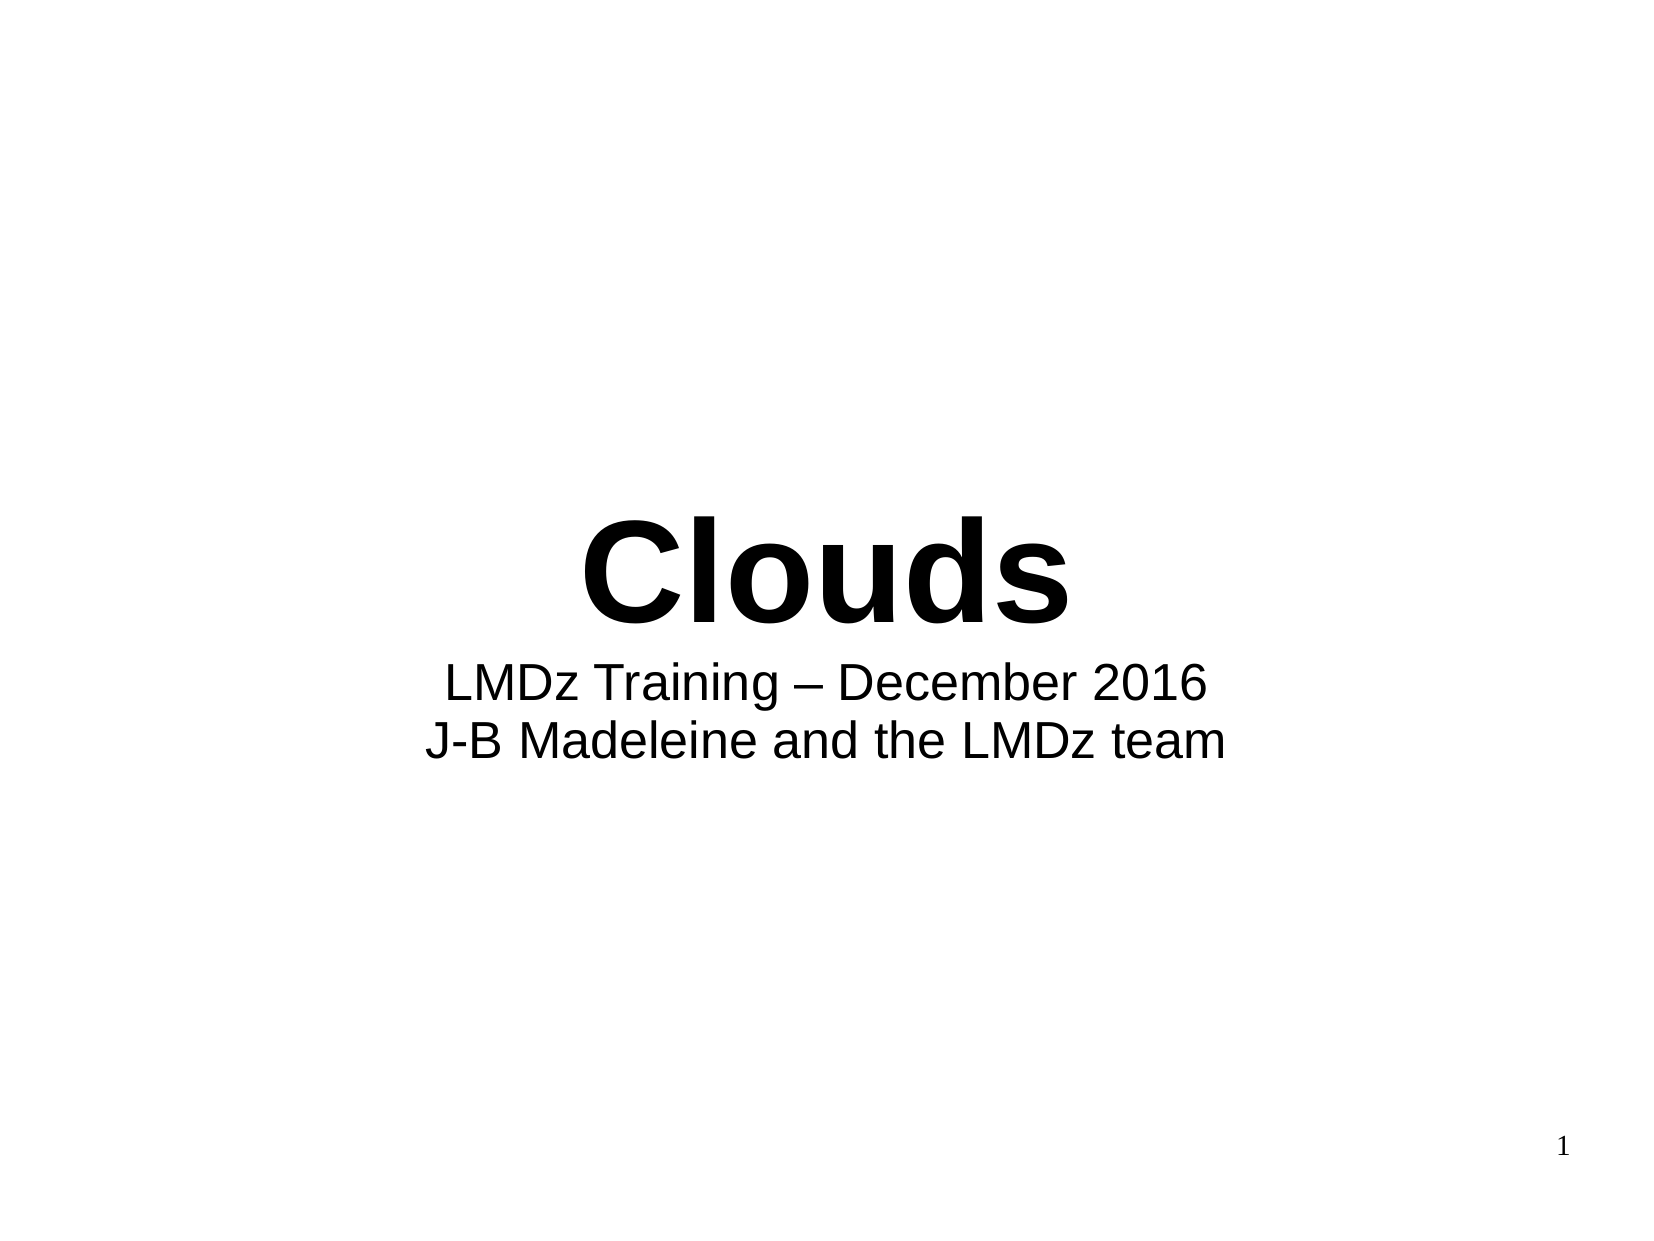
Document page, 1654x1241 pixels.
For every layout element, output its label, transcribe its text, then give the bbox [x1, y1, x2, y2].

subtitle Clouds LMDz Training – December 2016 J-B Madeleine and the LMDz team [82, 149, 1571, 1110]
